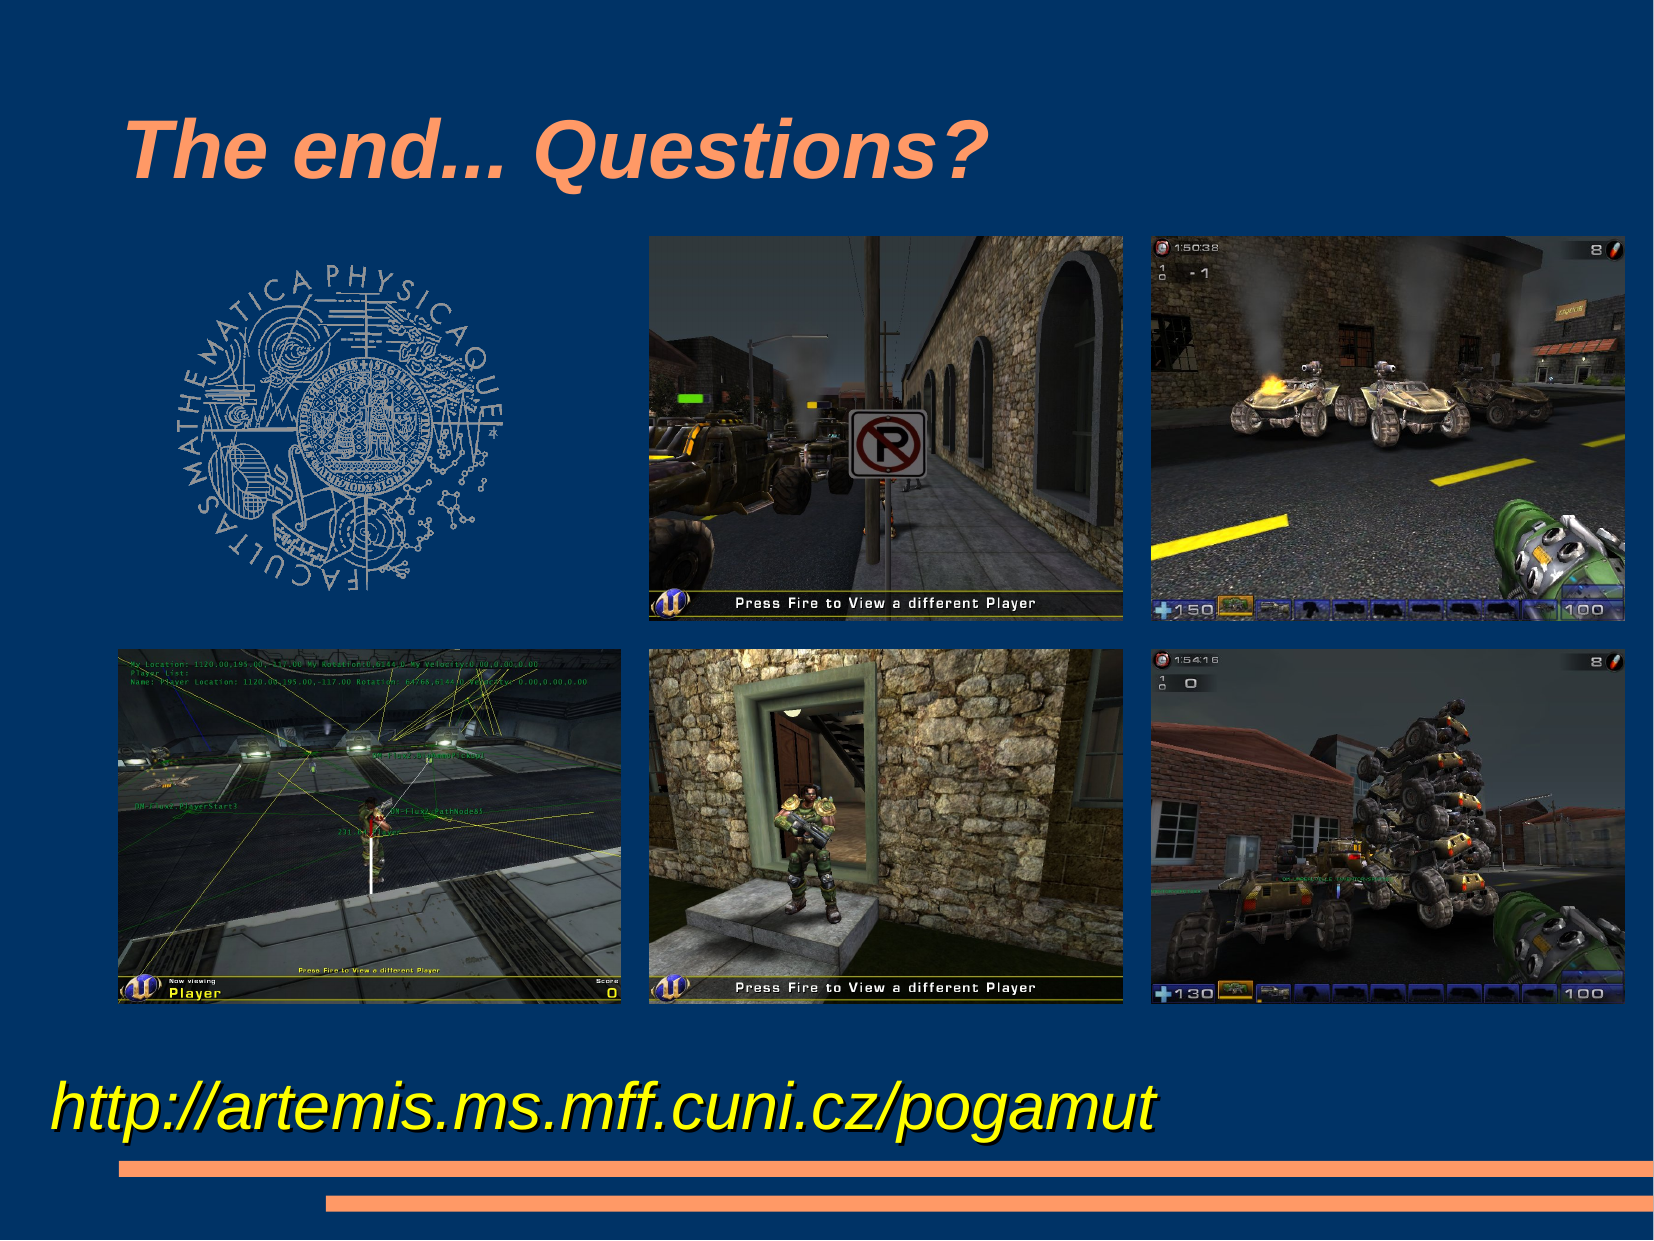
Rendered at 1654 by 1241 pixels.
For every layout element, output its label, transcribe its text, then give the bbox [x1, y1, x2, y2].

picture [118, 649, 621, 1004]
picture [1151, 236, 1625, 621]
picture [177, 265, 503, 591]
picture [649, 649, 1123, 1004]
picture [1151, 649, 1625, 1004]
text_box http://artemis.ms.mff.cuni.cz/pogamut [0, 1061, 1418, 1152]
title The end... Questions? [121, 53, 1534, 247]
picture [649, 236, 1123, 621]
